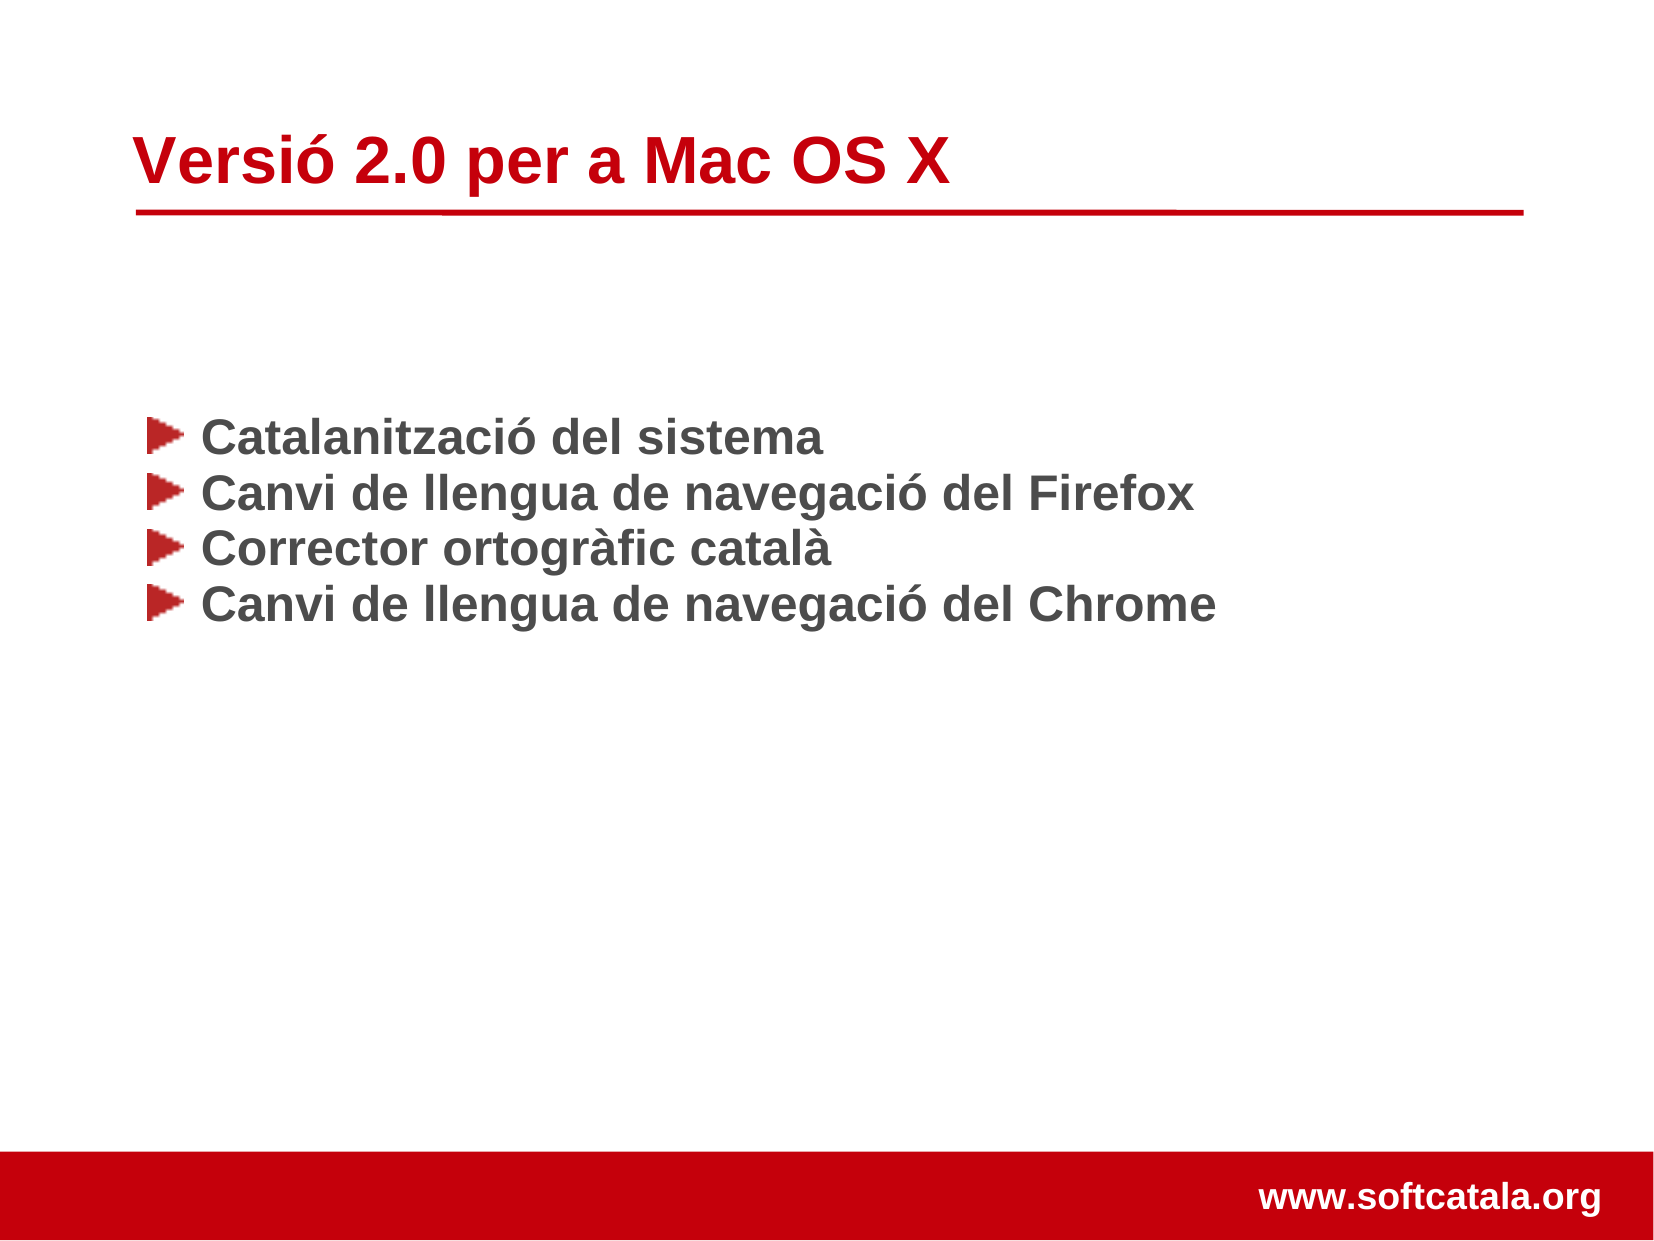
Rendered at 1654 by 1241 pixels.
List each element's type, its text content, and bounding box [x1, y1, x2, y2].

text_box www.softcatala.org [0, 1151, 1654, 1241]
picture [147, 417, 184, 454]
picture [147, 584, 184, 621]
picture [147, 529, 184, 566]
text_box Versió 2.0 per a Mac OS X [118, 112, 1501, 202]
text_box Catalanització del sistema Canvi de llengua de navegació del Firefox Corrector ortogràfic català Canvi de llengua de navegació del Chrome [133, 342, 1551, 774]
picture [147, 473, 184, 510]
